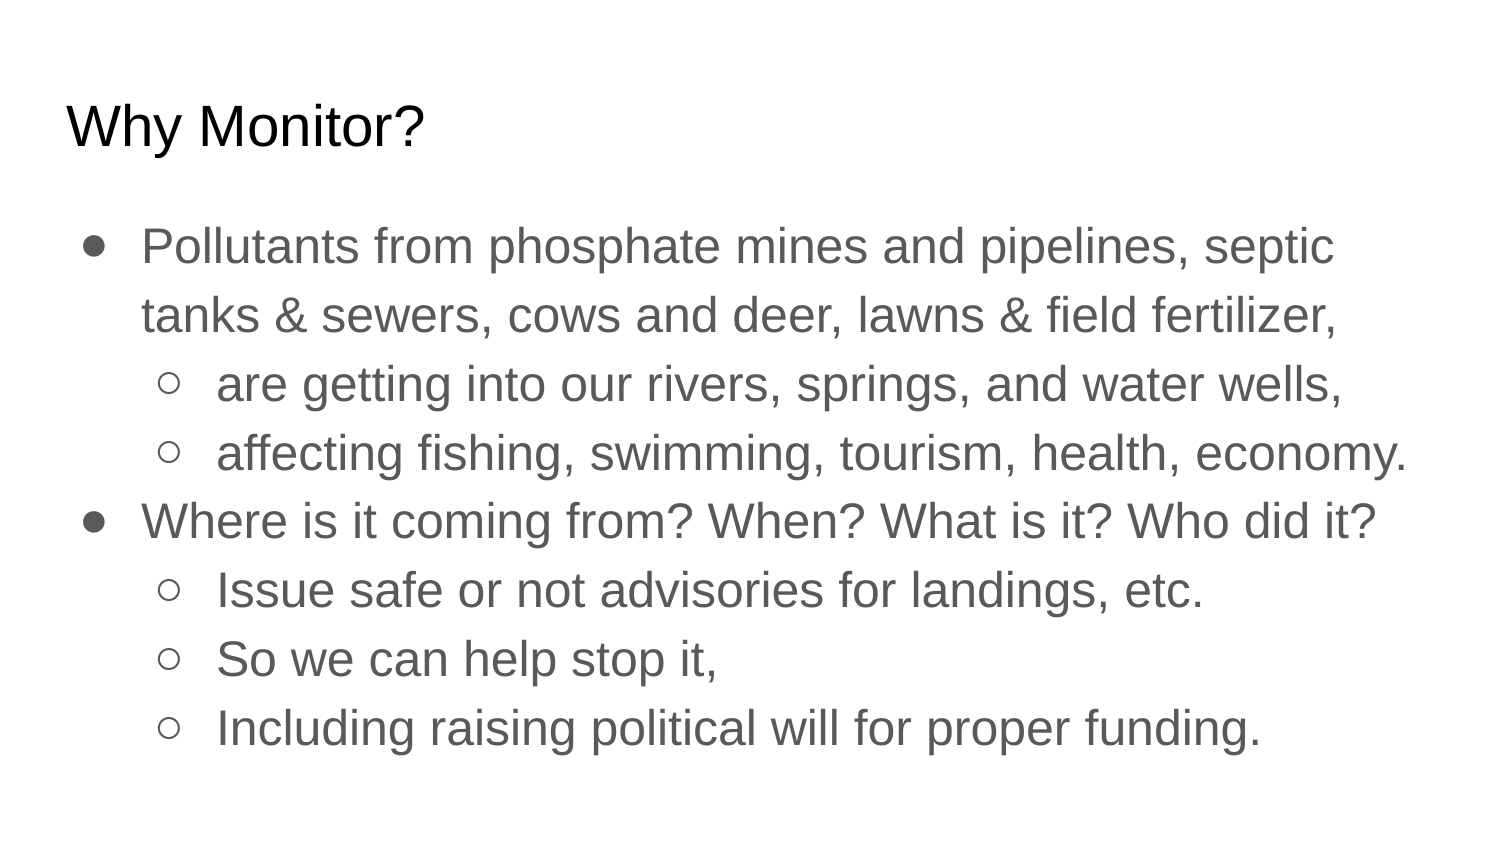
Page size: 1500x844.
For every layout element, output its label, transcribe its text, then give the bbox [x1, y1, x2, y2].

title Why Monitor? [51, 72, 1449, 167]
list Pollutants from phosphate mines and pipelines, septic tanks & sewers, cows and deer, lawns & field fertilizer, are getting into our rivers, springs, and water wells, affecting fishing, swimming, tourism, health, economy. Where is it coming from? When? What is it? Who did it? Issue safe or not advisories for landings, etc. So we can help stop it, Including raising political will for proper funding. [51, 189, 1449, 750]
